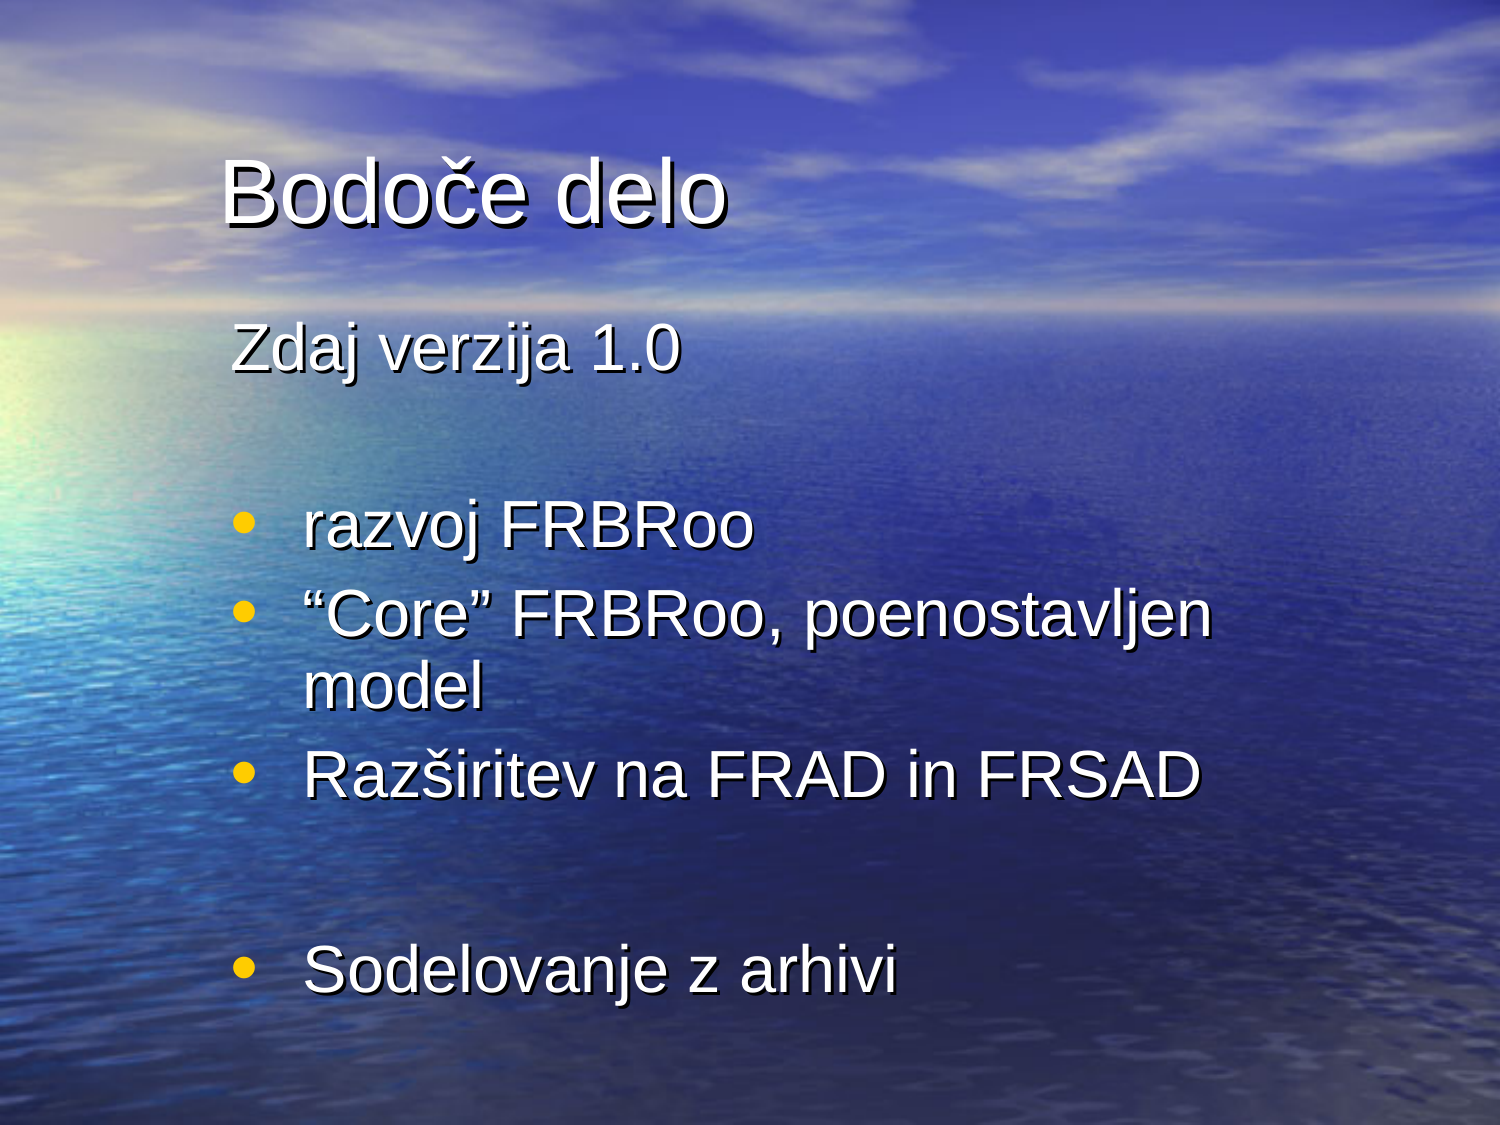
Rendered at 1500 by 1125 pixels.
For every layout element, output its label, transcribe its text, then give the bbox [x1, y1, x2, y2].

title Bodoče delo [218, 93, 1392, 282]
list Zdaj verzija 1.0 razvoj FRBRoo “Core” FRBRoo, poenostavljen model Razširitev na FRAD in FRSAD Sodelovanje z arhivi [230, 312, 1392, 1022]
picture [0, 0, 1500, 1125]
